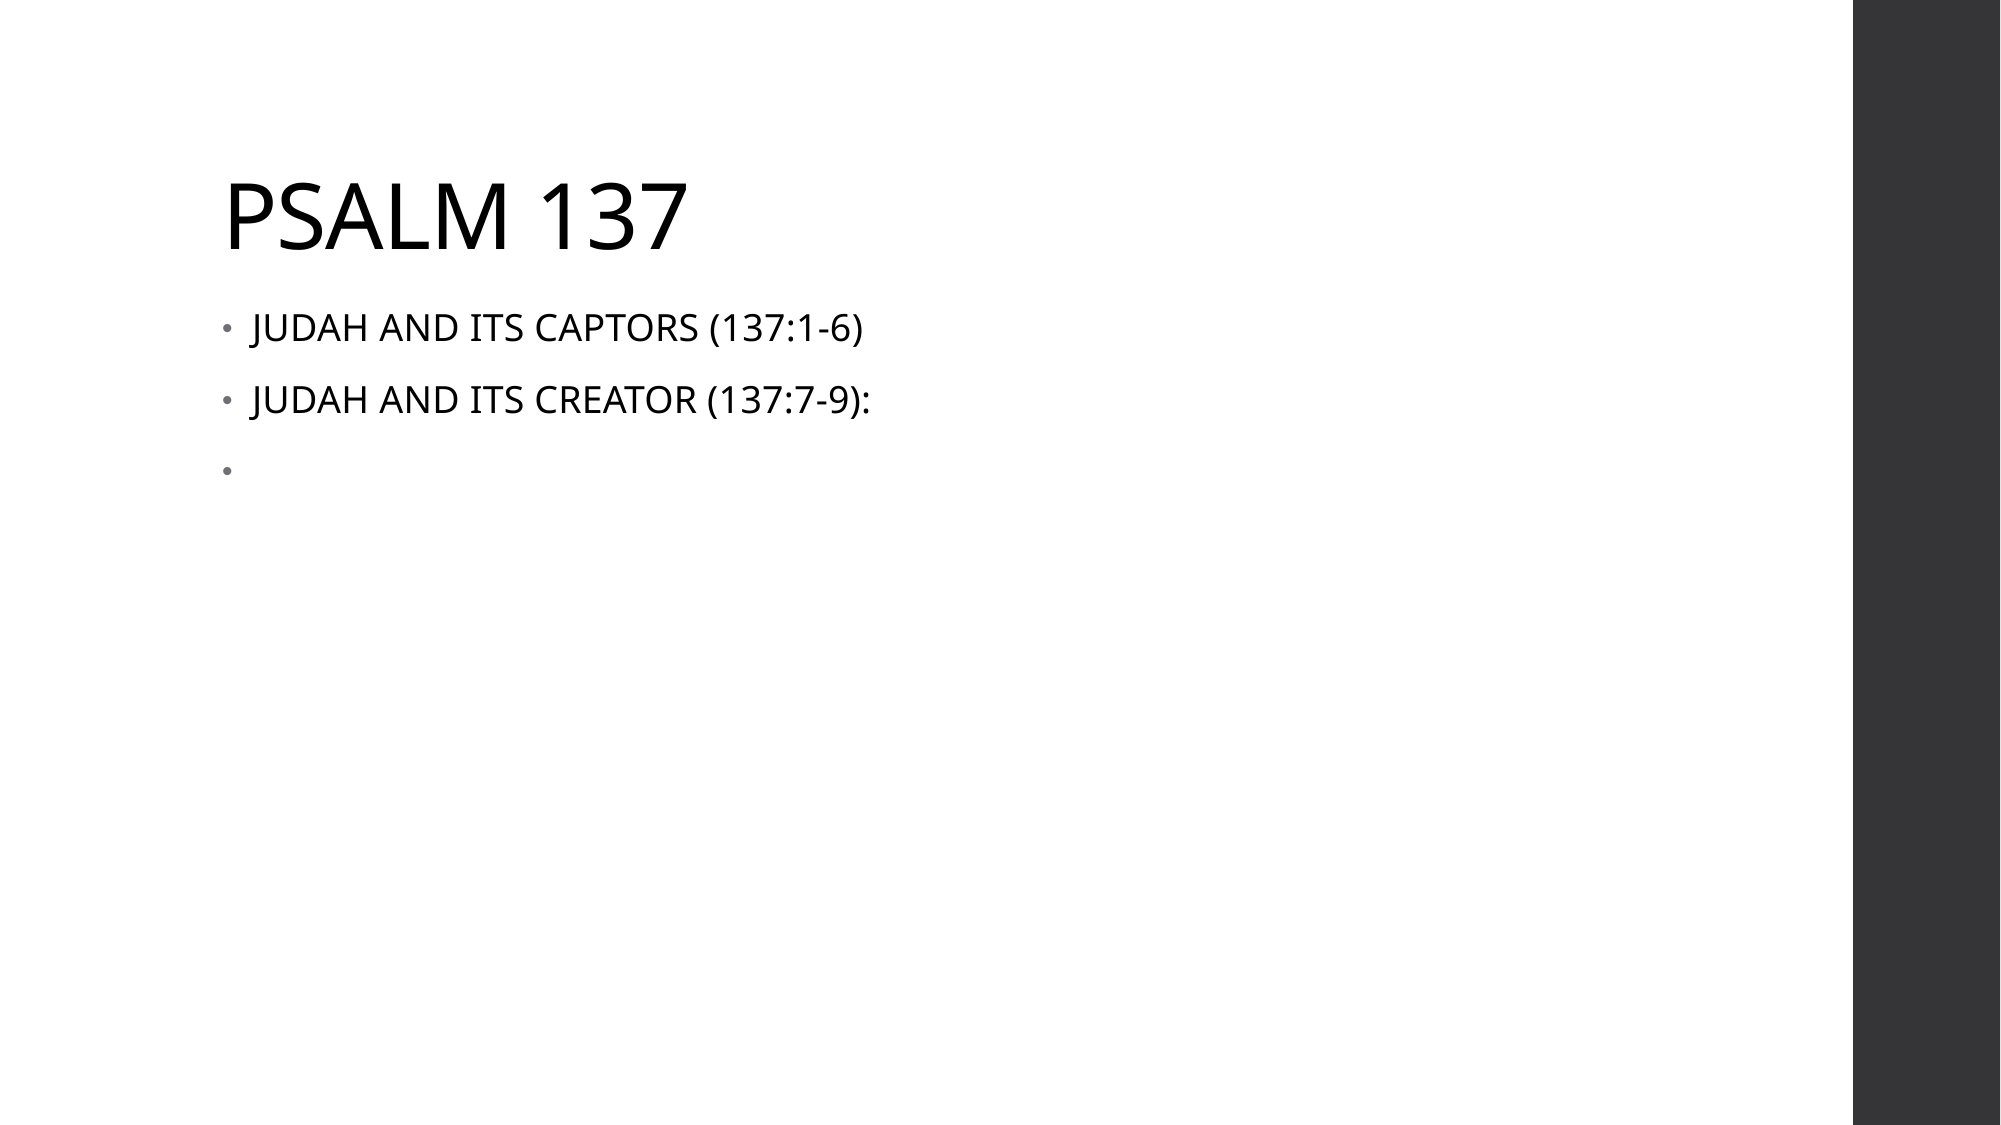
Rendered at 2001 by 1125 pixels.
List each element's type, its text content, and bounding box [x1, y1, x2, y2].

title PSALM 137 [206, 60, 1797, 278]
list JUDAH AND ITS CAPTORS (137:1-6) JUDAH AND ITS CREATOR (137:7-9): [206, 299, 1617, 1014]
